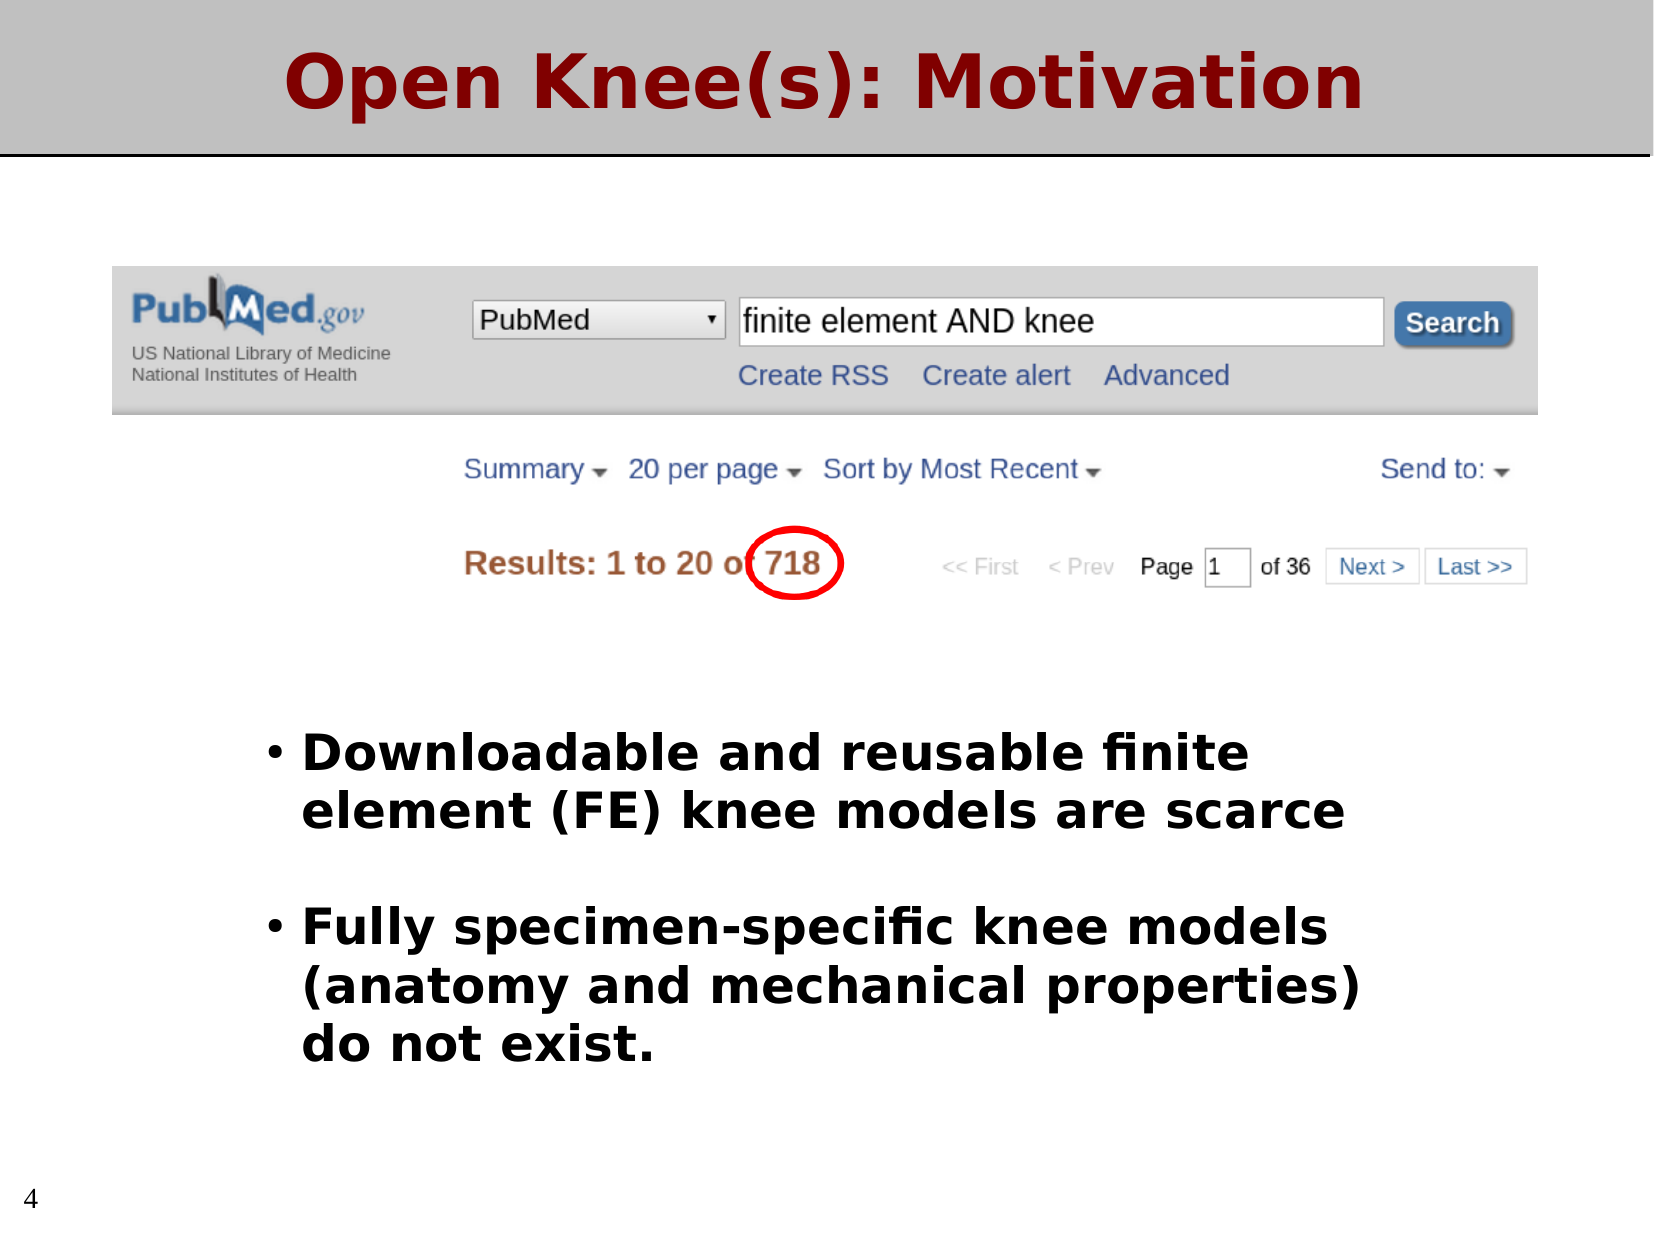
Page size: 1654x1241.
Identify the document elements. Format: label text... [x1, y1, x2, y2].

picture [112, 266, 1538, 415]
text_box [0, 0, 1654, 156]
text_box Open Knee(s): Motivation [0, 31, 1651, 134]
picture [450, 440, 1538, 601]
text_box Downloadable and reusable finite element (FE) knee models are scarce Fully specimen-specific knee models (anatomy and mechanical properties) do not exist. [251, 716, 1403, 1130]
